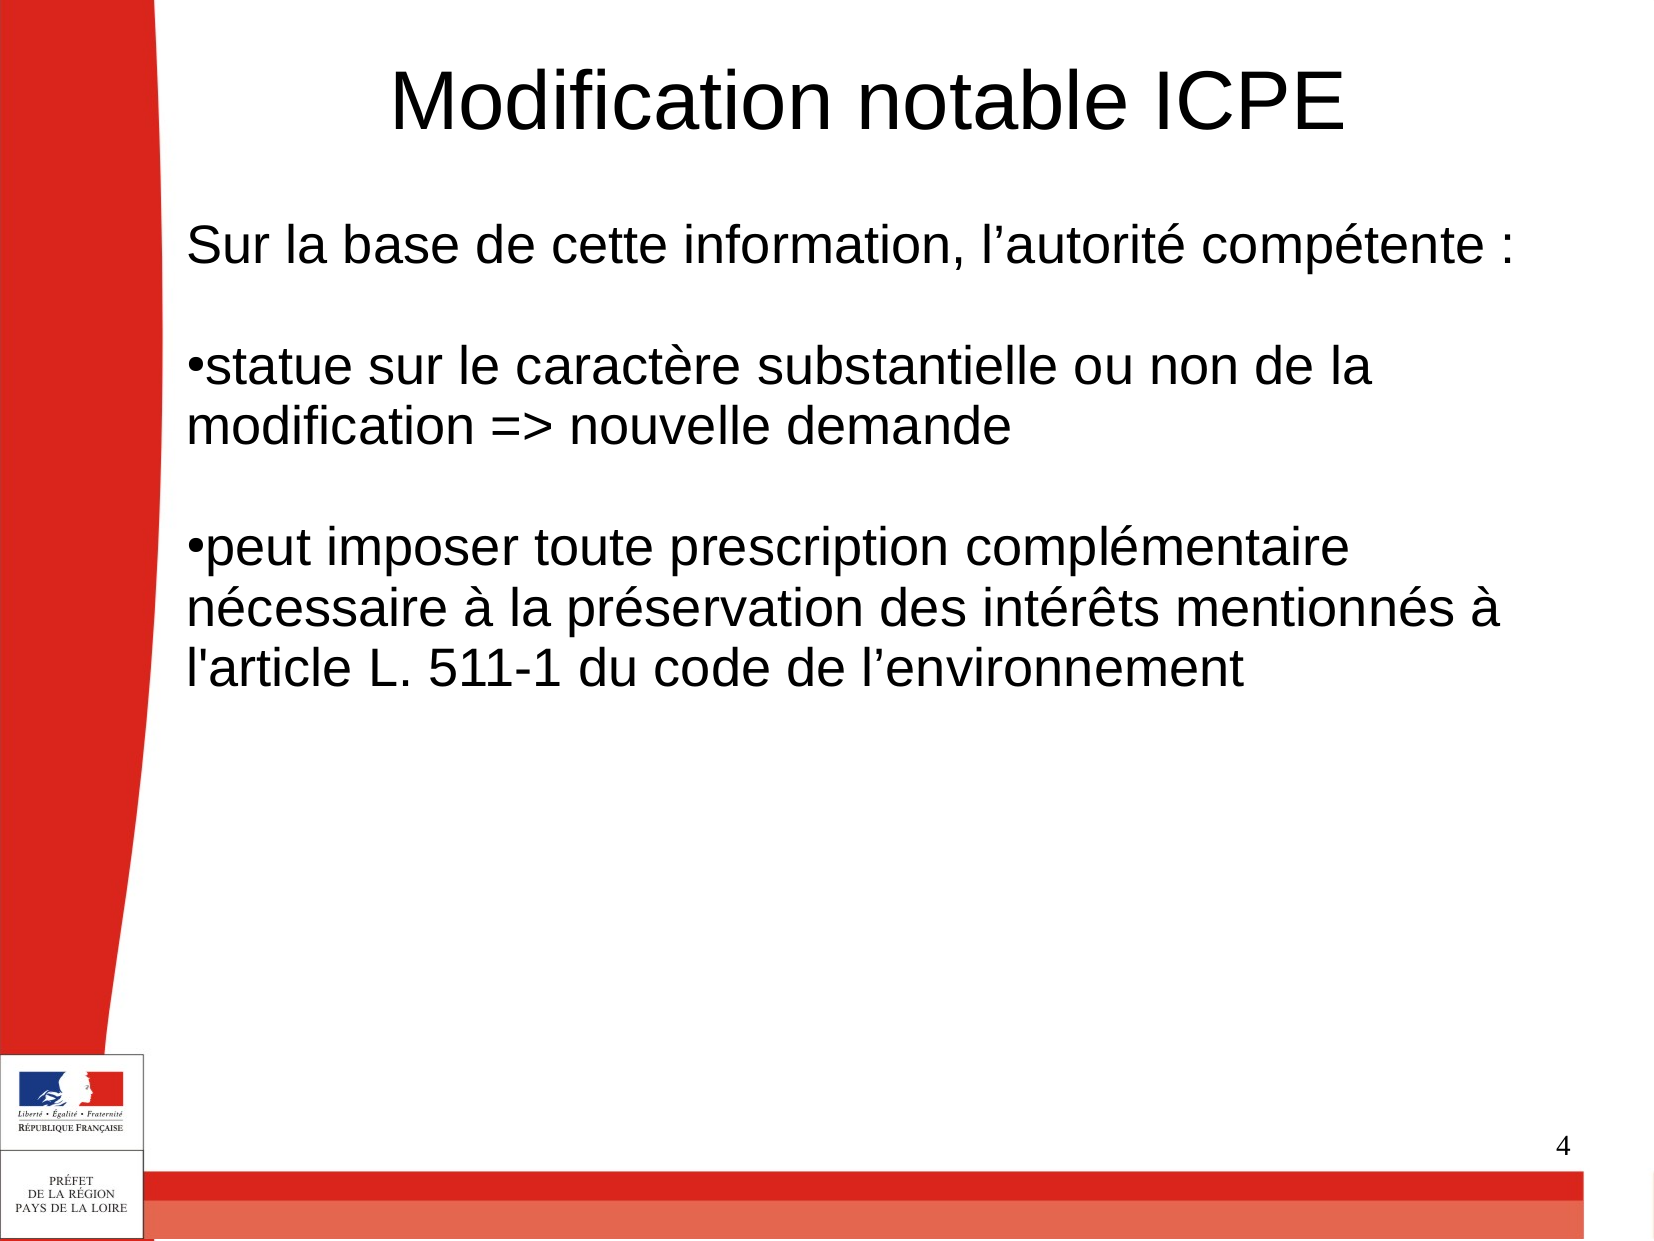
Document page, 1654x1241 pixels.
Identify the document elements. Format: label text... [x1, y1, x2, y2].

picture [0, 0, 1654, 1241]
text_box Sur la base de cette information, l’autorité compétente : statue sur le caractère substantielle ou non de la modification => nouvelle demande peut imposer toute prescription complémentaire nécessaire à la préservation des intérêts mentionnés à l'article L. 511-1 du code de l’environnement [171, 206, 1625, 1046]
title Modification notable ICPE [153, 14, 1654, 178]
